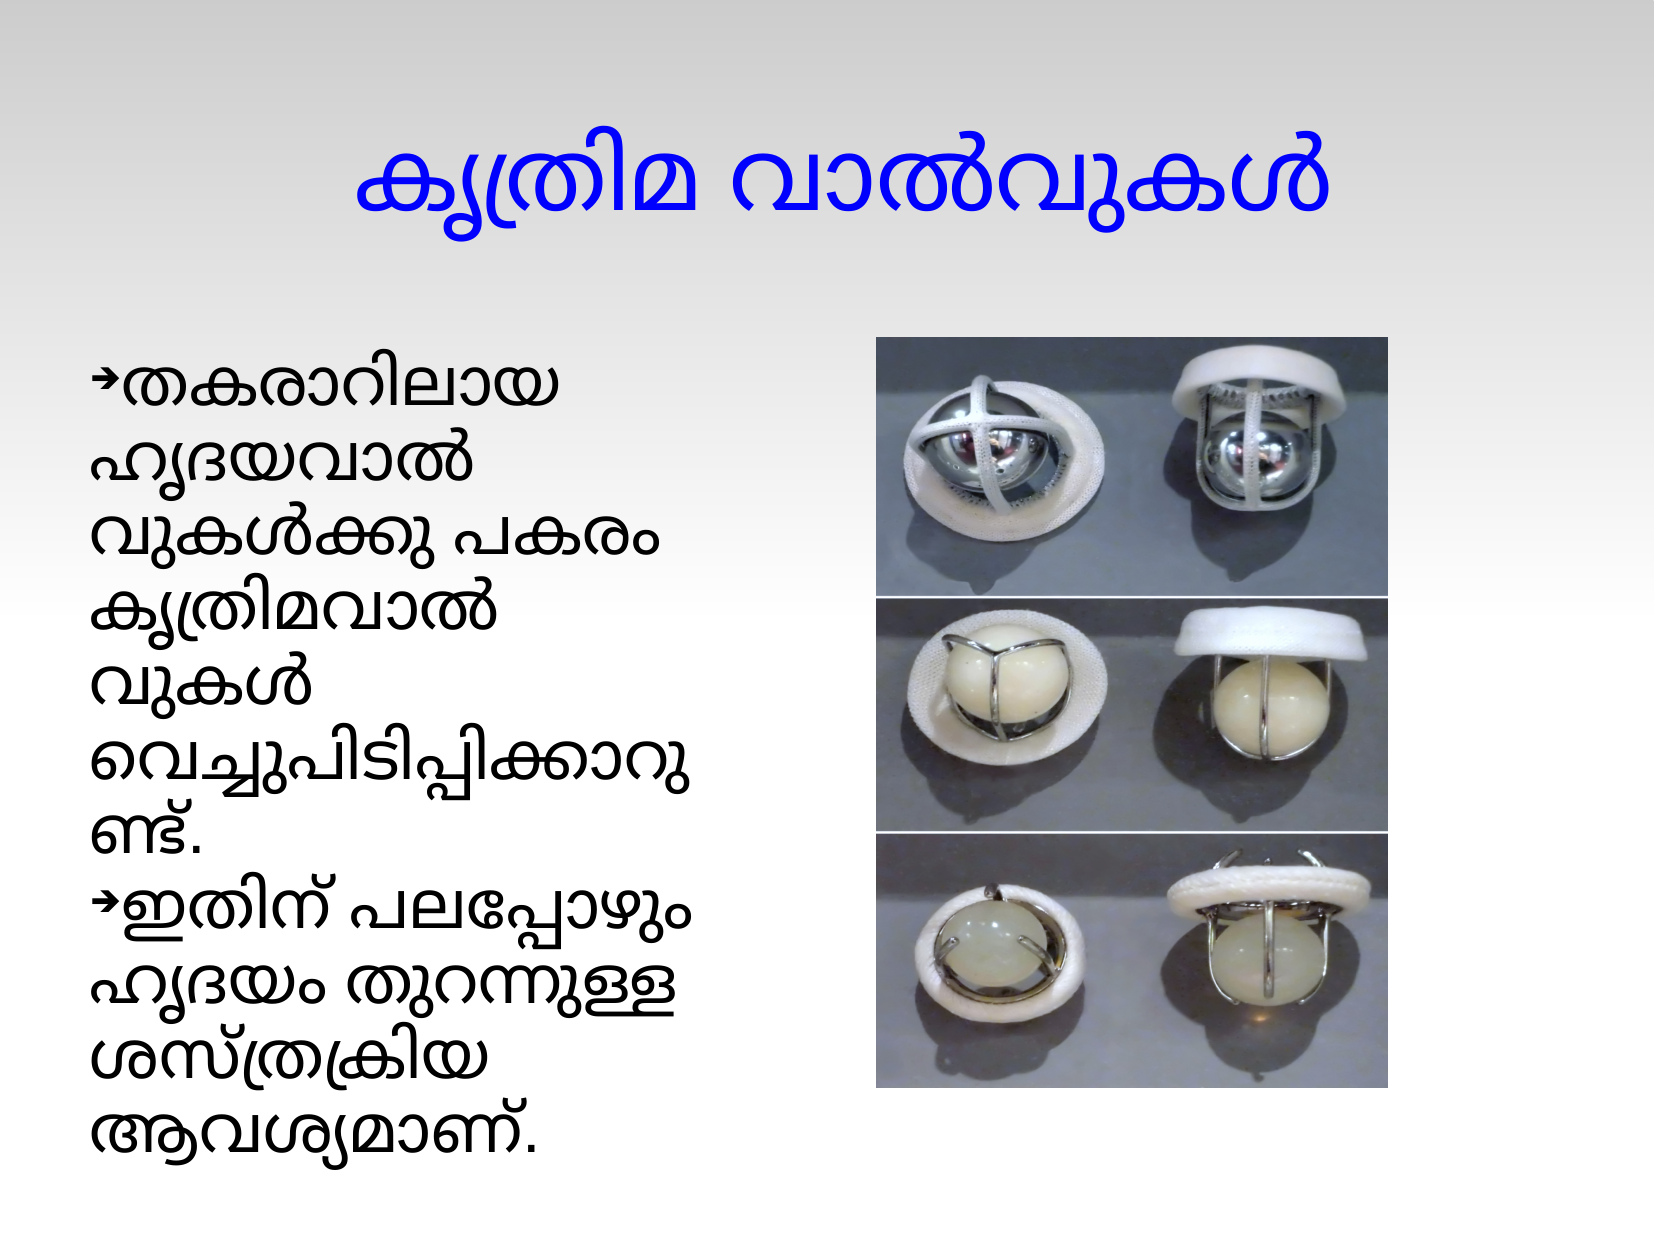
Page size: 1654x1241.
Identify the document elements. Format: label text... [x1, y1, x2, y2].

text_box തകരാറിലായ ഹൃദയവാല്‍വുകള്‍ക്കു പകരം കൃത്രിമവാല്‍വുകള്‍ വെച്ചുപിടിപ്പിക്കാറുണ്ട്. ഇതിന് പലപ്പോഴും ഹൃദയം തുറന്നുള്ള ശസ്ത്രക്രിയ ആവശ്യമാണ്. [75, 337, 713, 1026]
text_box കൃത്രിമ വാല്‍വുകള്‍ [112, 112, 1576, 240]
picture [876, 337, 1388, 1088]
